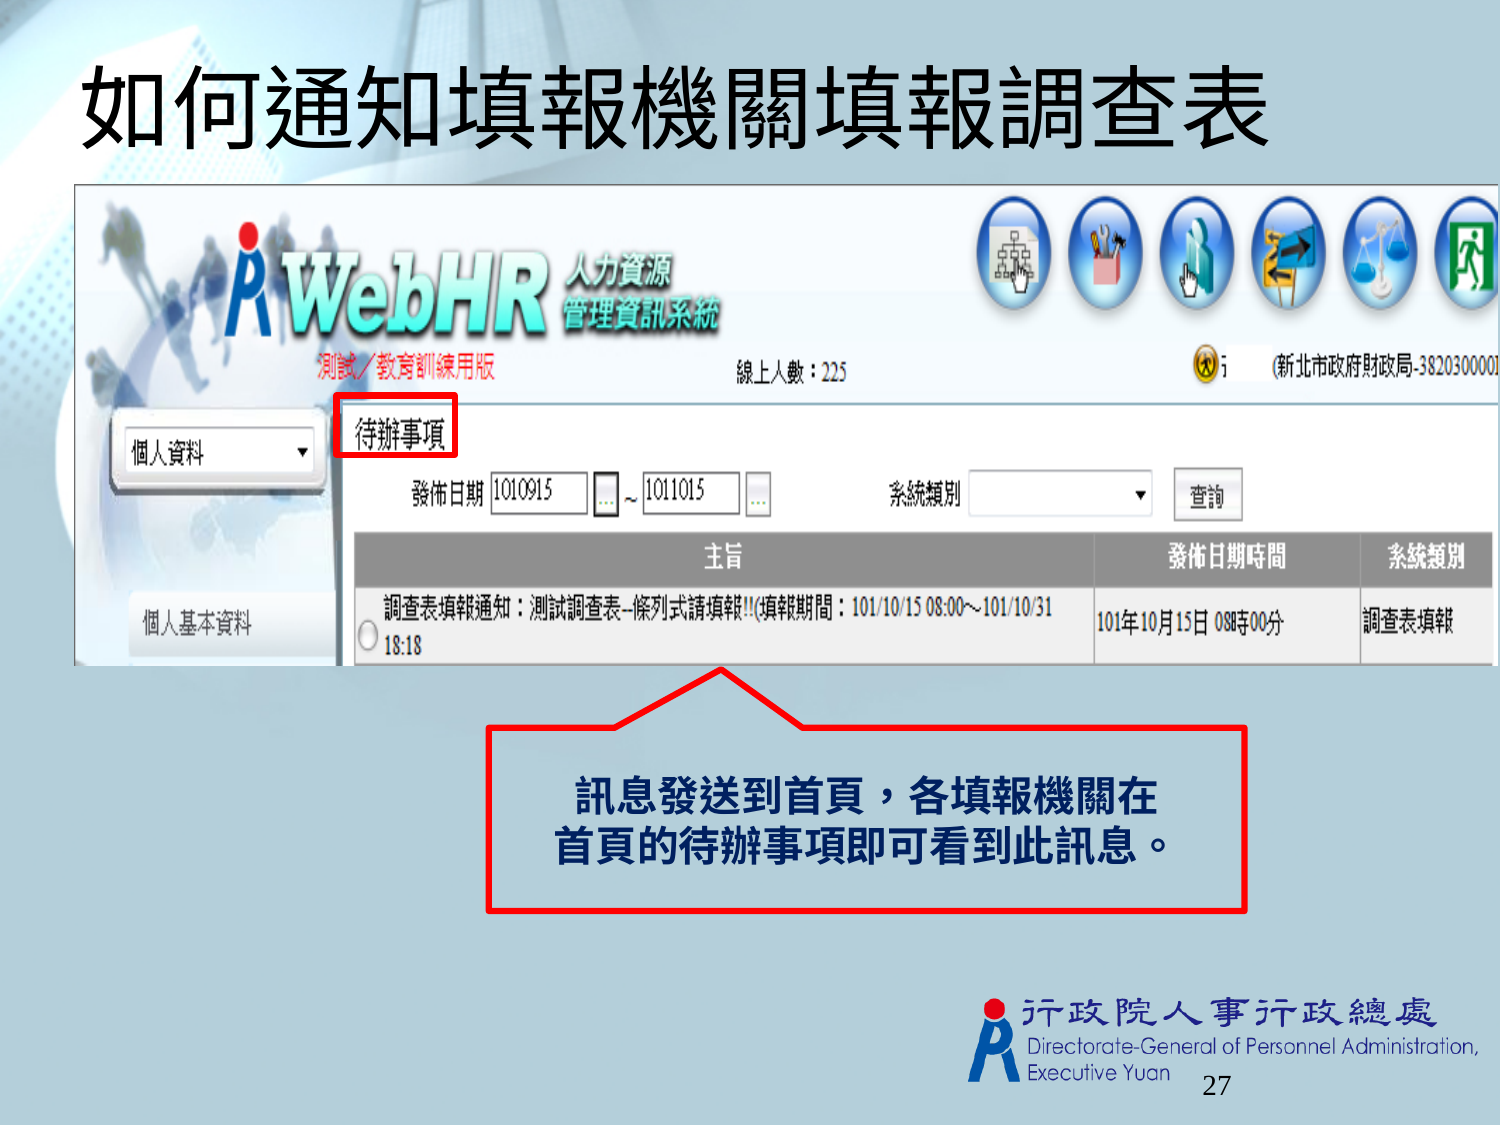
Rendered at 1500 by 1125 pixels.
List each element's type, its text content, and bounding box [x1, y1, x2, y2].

text_box 訊息發送到首頁，各填報機關在 首頁的待辦事項即可看到此訊息。 [488, 669, 1245, 911]
picture [74, 184, 1498, 666]
text_box [1187, 1058, 1500, 1125]
title 如何通知填報機關填報調查表 [64, 42, 1340, 169]
